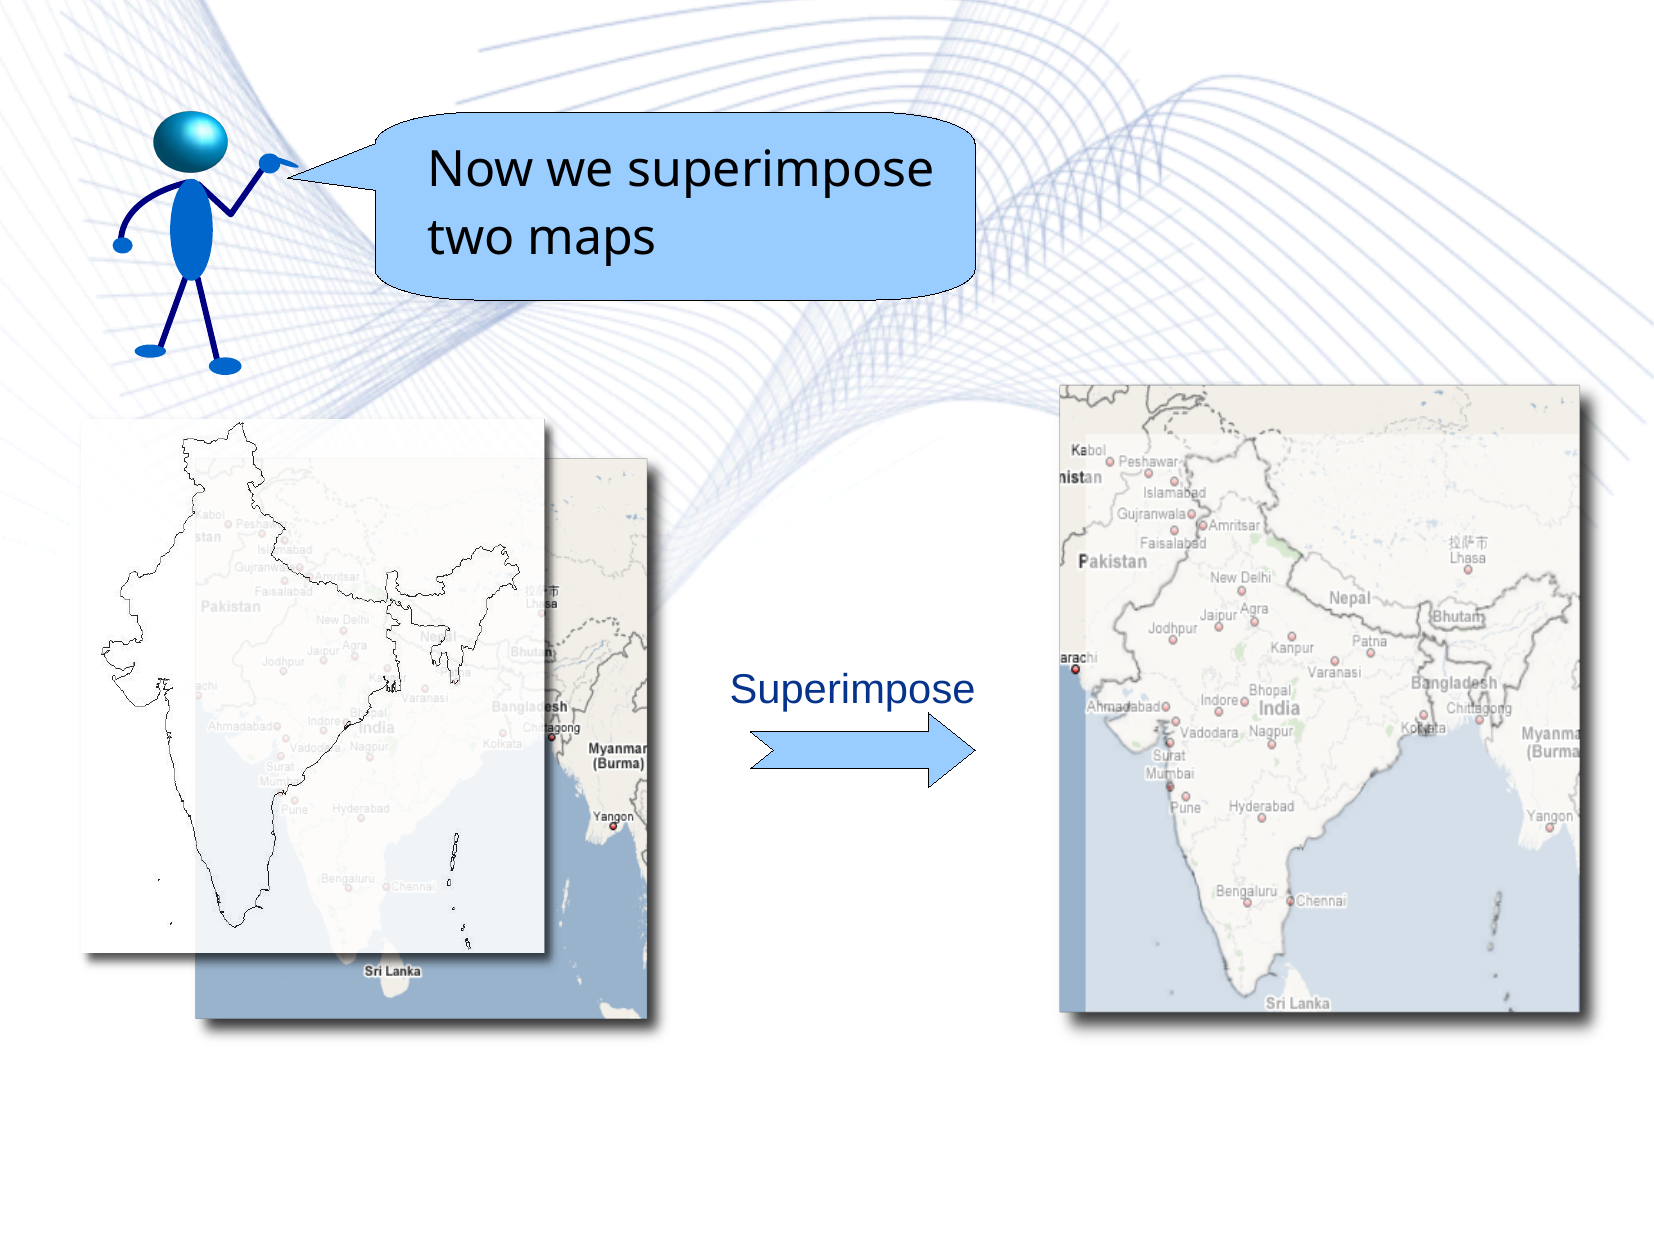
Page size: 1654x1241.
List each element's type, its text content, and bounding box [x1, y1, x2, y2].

list Superimpose [637, 665, 1051, 713]
picture [0, 0, 1654, 1241]
text_box [208, 357, 242, 376]
text_box [258, 153, 299, 174]
text_box [750, 713, 976, 788]
text_box [287, 112, 969, 301]
text_box [112, 237, 133, 254]
text_box [170, 178, 213, 281]
text_box Now we superimpose two maps [412, 125, 976, 280]
text_box [134, 344, 167, 358]
